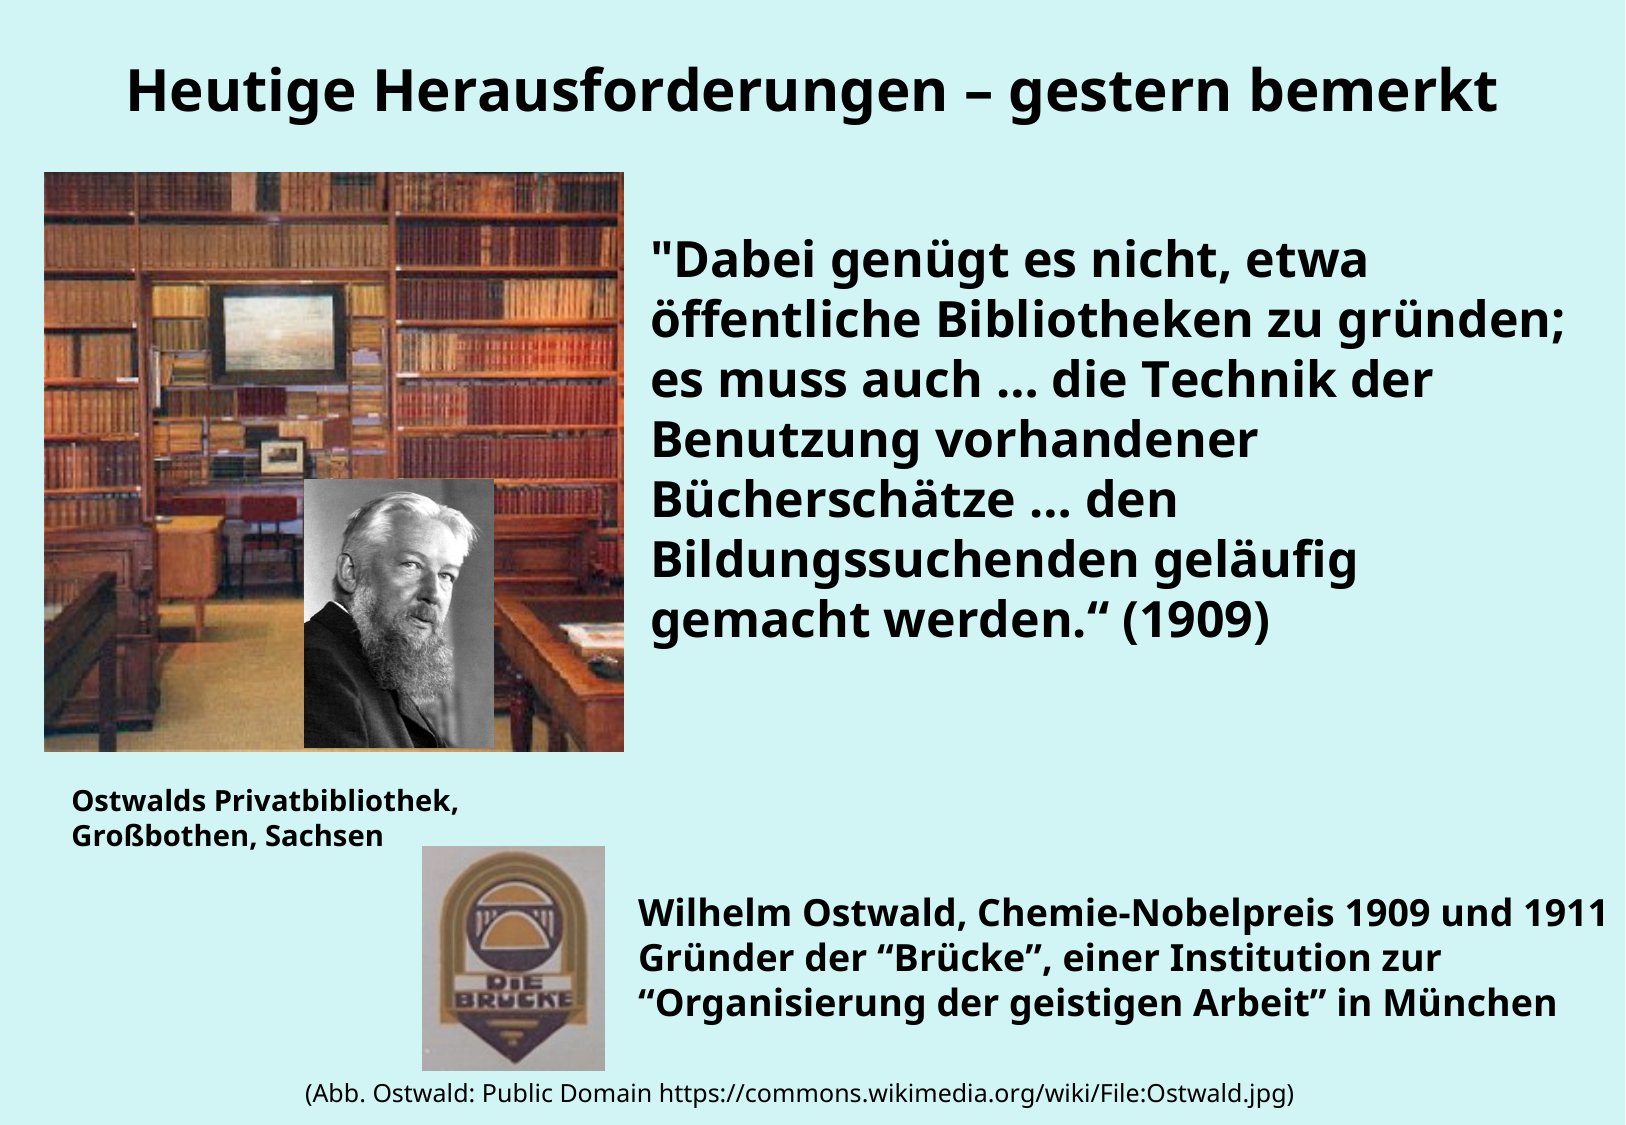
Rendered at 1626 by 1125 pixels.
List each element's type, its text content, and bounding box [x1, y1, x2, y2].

text_box Wilhelm Ostwald, Chemie-Nobelpreis 1909 und 1911 Gründer der “Brücke”, einer Institution zur “Organisierung der geistigen Arbeit” in München [623, 881, 1626, 1032]
text_box "Dabei genügt es nicht, etwa öffentliche Bibliotheken zu gründen; es muss auch … die Technik der Benutzung vorhandener Bücherschätze … den Bildungssuchenden geläufig gemacht werden.“ (1909) [635, 219, 1593, 656]
text_box Ostwalds Privatbibliothek, Großbothen, Sachsen [56, 774, 648, 861]
title Heutige Herausforderungen – gestern bemerkt [0, 45, 1625, 233]
text_box (Abb. Ostwald: Public Domain https://commons.wikimedia.org/wiki/File:Ostwald.jpg) [56, 1069, 1545, 1115]
picture [44, 172, 624, 752]
picture [422, 861, 605, 1069]
